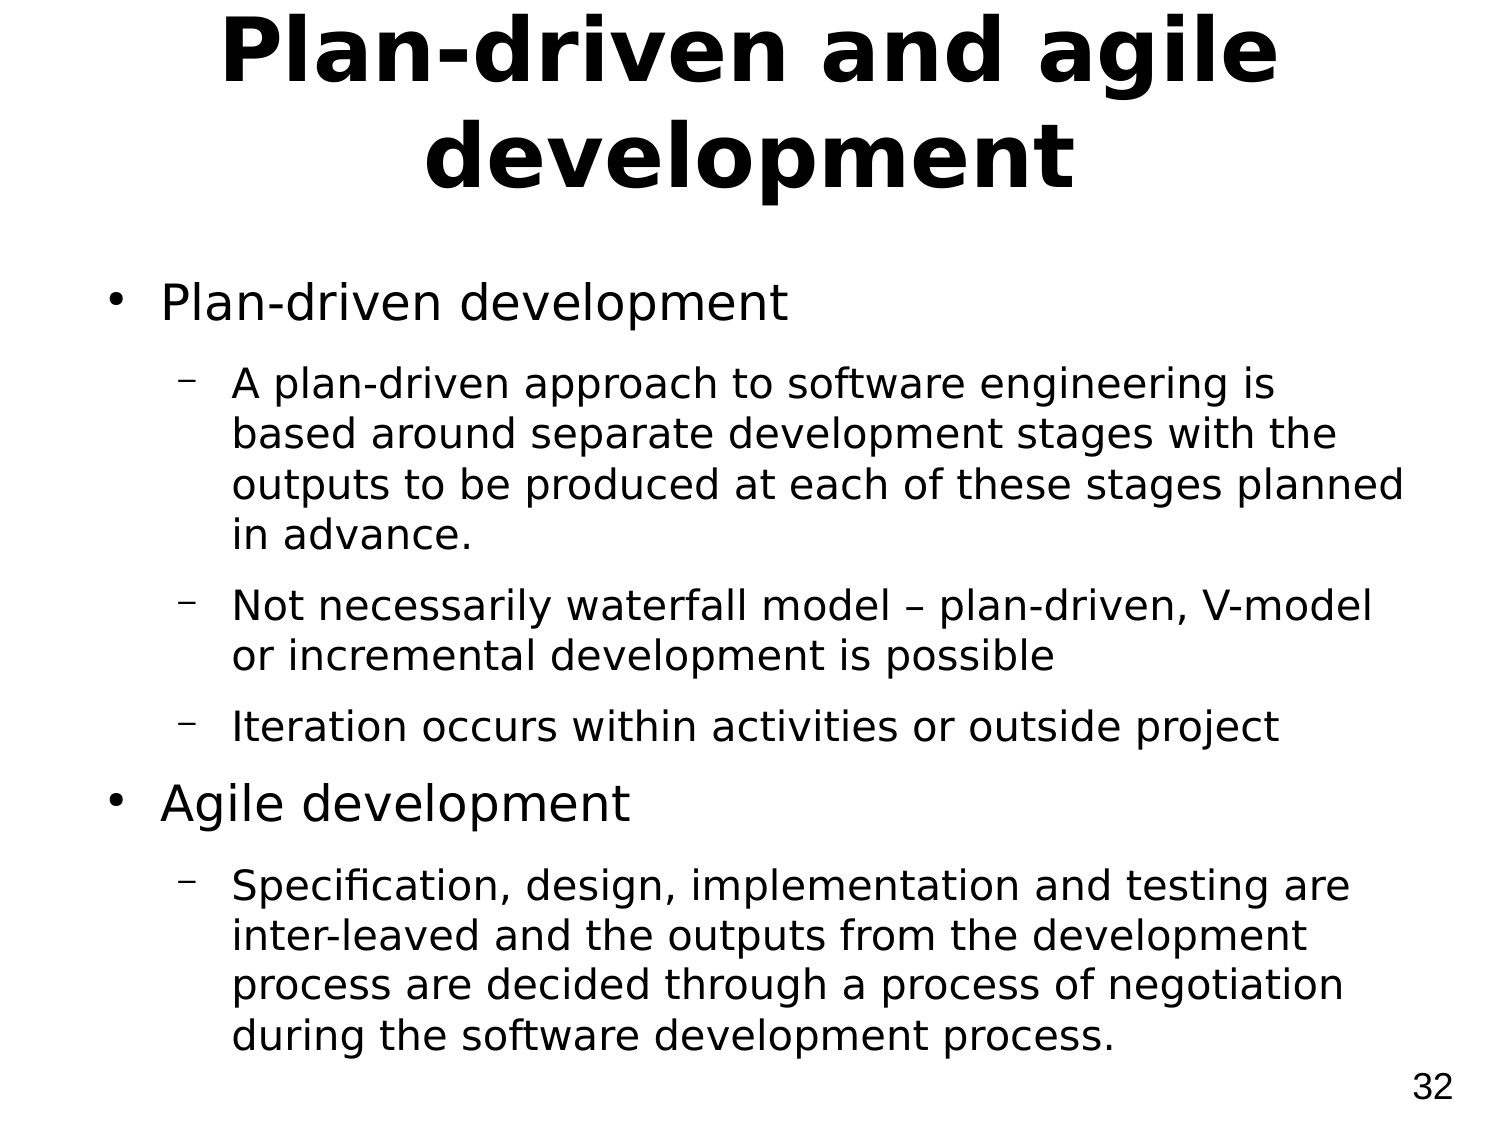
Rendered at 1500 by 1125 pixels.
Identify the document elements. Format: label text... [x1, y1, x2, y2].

list Plan-driven development A plan-driven approach to software engineering is based around separate development stages with the outputs to be produced at each of these stages planned in advance. Not necessarily waterfall model – plan-driven, V-model or incremental development is possible Iteration occurs within activities or outside project Agile development Specification, design, implementation and testing are inter-leaved and the outputs from the development process are decided through a process of negotiation during the software development process. [75, 263, 1425, 1063]
title Plan-driven and agile development [75, 33, 1425, 166]
